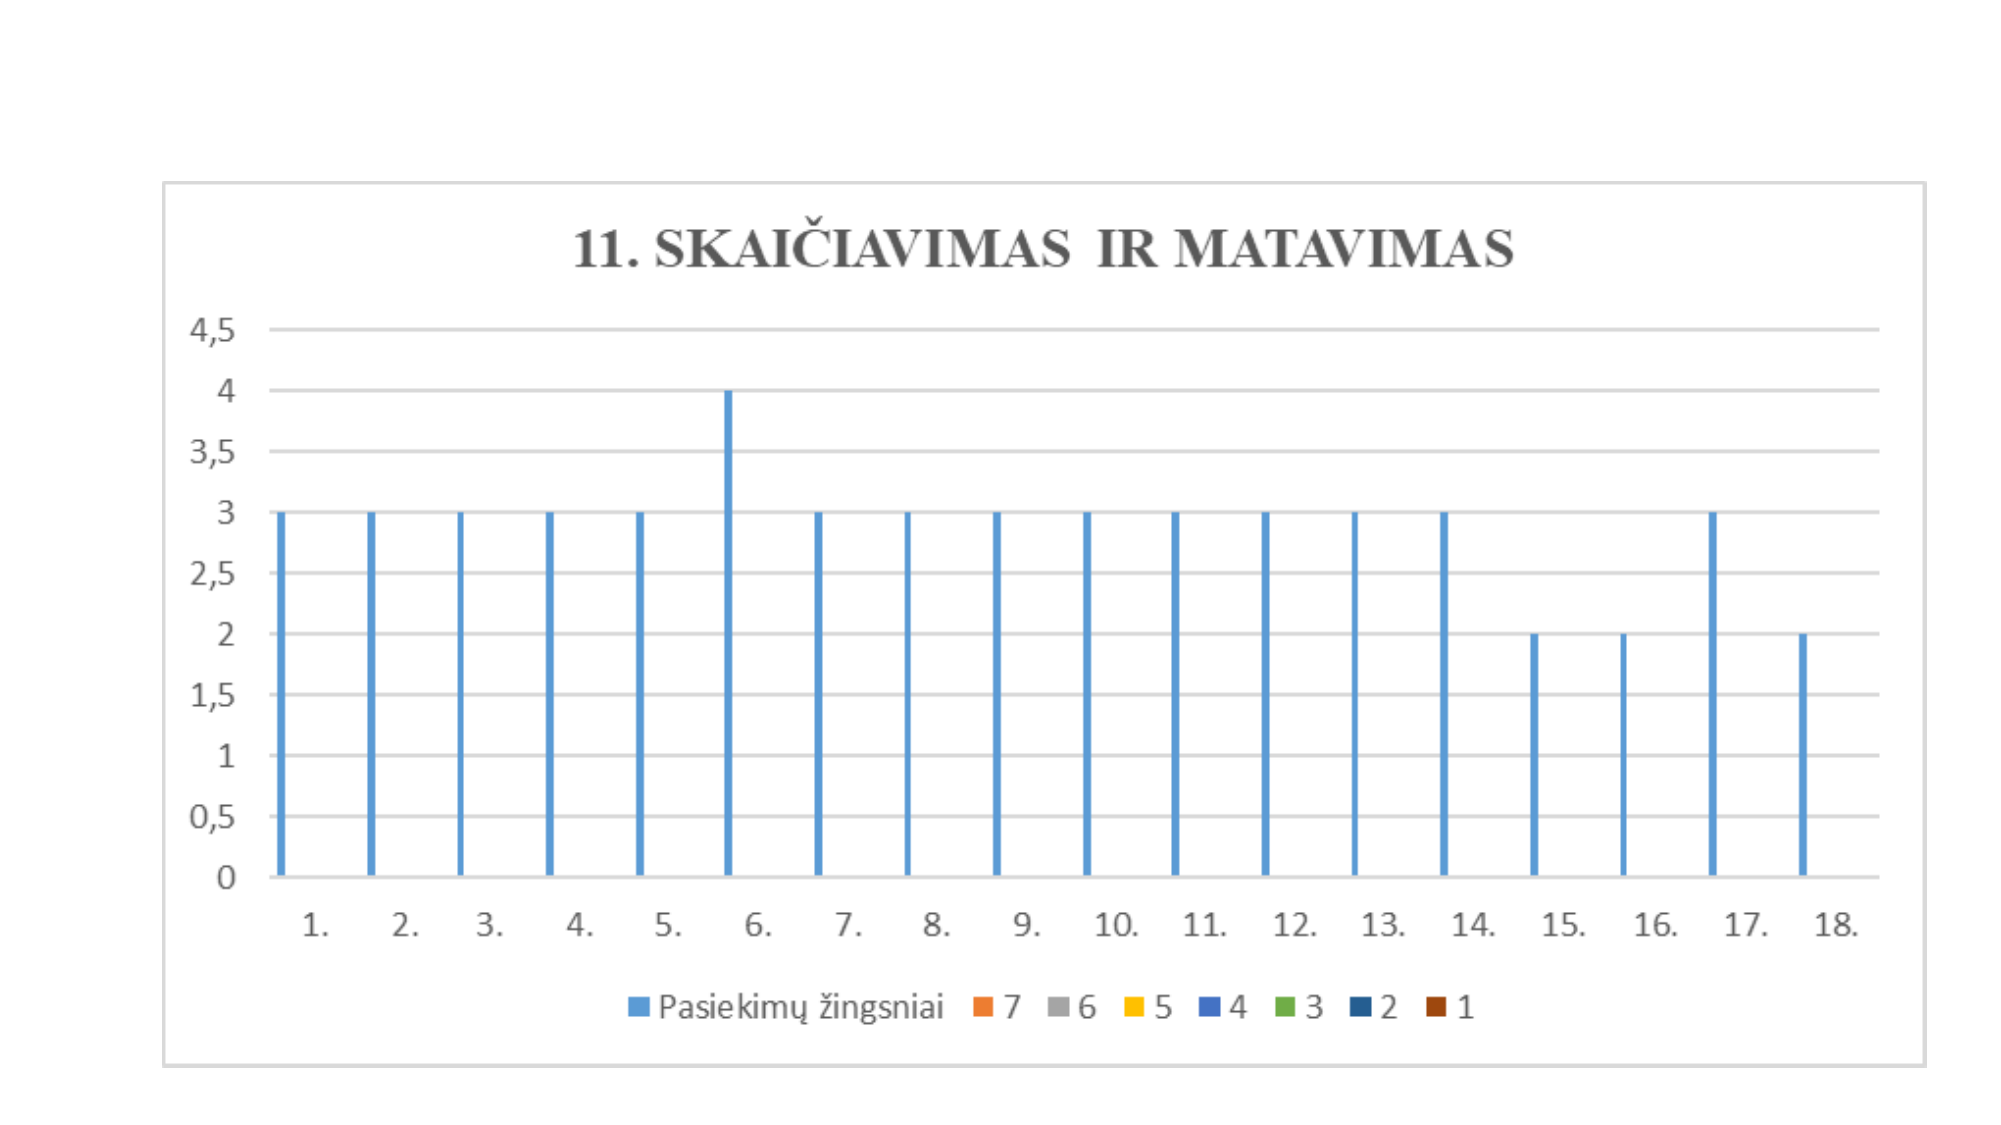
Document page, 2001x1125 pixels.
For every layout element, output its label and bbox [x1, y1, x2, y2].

picture [162, 181, 1927, 1068]
